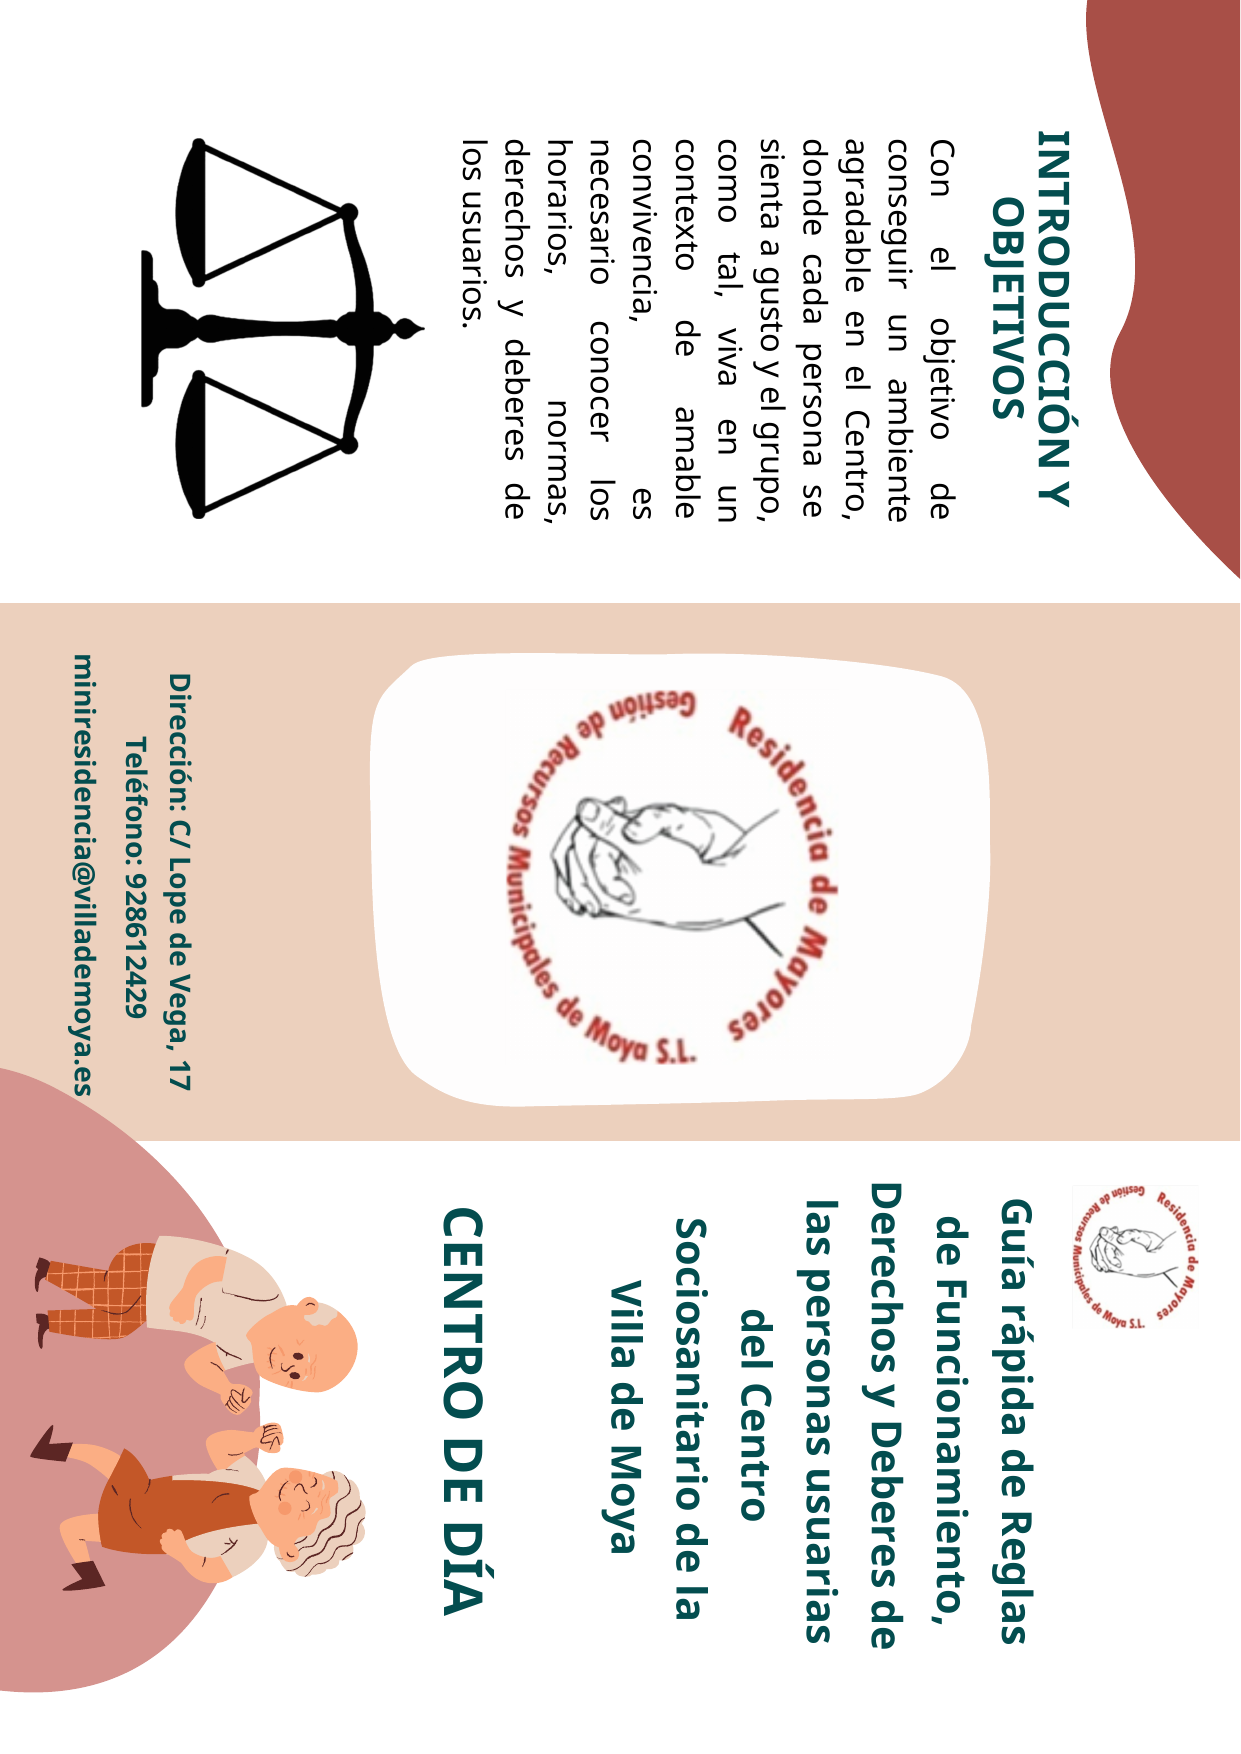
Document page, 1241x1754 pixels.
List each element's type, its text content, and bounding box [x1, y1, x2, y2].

text_box donde cada persona se [796, 138, 839, 550]
text_box un [711, 484, 754, 526]
text_box necesario [581, 138, 626, 307]
text_box es [626, 487, 669, 525]
text_box en [711, 418, 754, 469]
text_box los usuarios. [454, 138, 498, 353]
text_box deberes [496, 338, 541, 481]
picture [141, 138, 425, 519]
text_box normas, [539, 399, 583, 533]
text_box [0, 0, 1241, 1721]
text_box del Centro [730, 1308, 786, 1520]
text_box los [583, 478, 626, 525]
text_box viva [709, 328, 754, 407]
text_box amable [667, 406, 711, 529]
text_box contexto [669, 138, 711, 292]
text_box Villa de Moya [600, 1280, 656, 1559]
text_box sienta a gusto y el grupo, [752, 138, 796, 554]
text_box de [496, 482, 541, 524]
text_box agradable en el Centro, [837, 138, 881, 554]
text_box ambiente [881, 378, 914, 534]
text_box las personas usuarias [796, 1198, 852, 1631]
text_box y [498, 300, 541, 333]
text_box Teléfono: 928612429 [118, 736, 157, 1028]
text_box Sociosanitario de la [665, 1217, 721, 1616]
text_box CENTRO DE DÍA [430, 1205, 502, 1623]
text_box un [881, 313, 914, 365]
text_box horarios, [541, 138, 583, 293]
text_box Derechos y Deberes de [861, 1180, 917, 1644]
text_box como [711, 138, 754, 239]
text_box de [667, 319, 711, 371]
text_box miniresidencia@villademoya.es [67, 653, 106, 1049]
text_box Guía rápida de Reglas [991, 1197, 1047, 1640]
text_box derechos [498, 138, 541, 299]
text_box de Funcionamiento, [926, 1215, 982, 1619]
text_box Dirección: C/ Lope de Vega, 17 [162, 672, 201, 1049]
picture [1071, 1184, 1200, 1330]
text_box conseguir [881, 138, 914, 308]
text_box conocer [581, 320, 626, 461]
text_box convivencia, [624, 138, 669, 353]
text_box tal, [709, 252, 754, 315]
